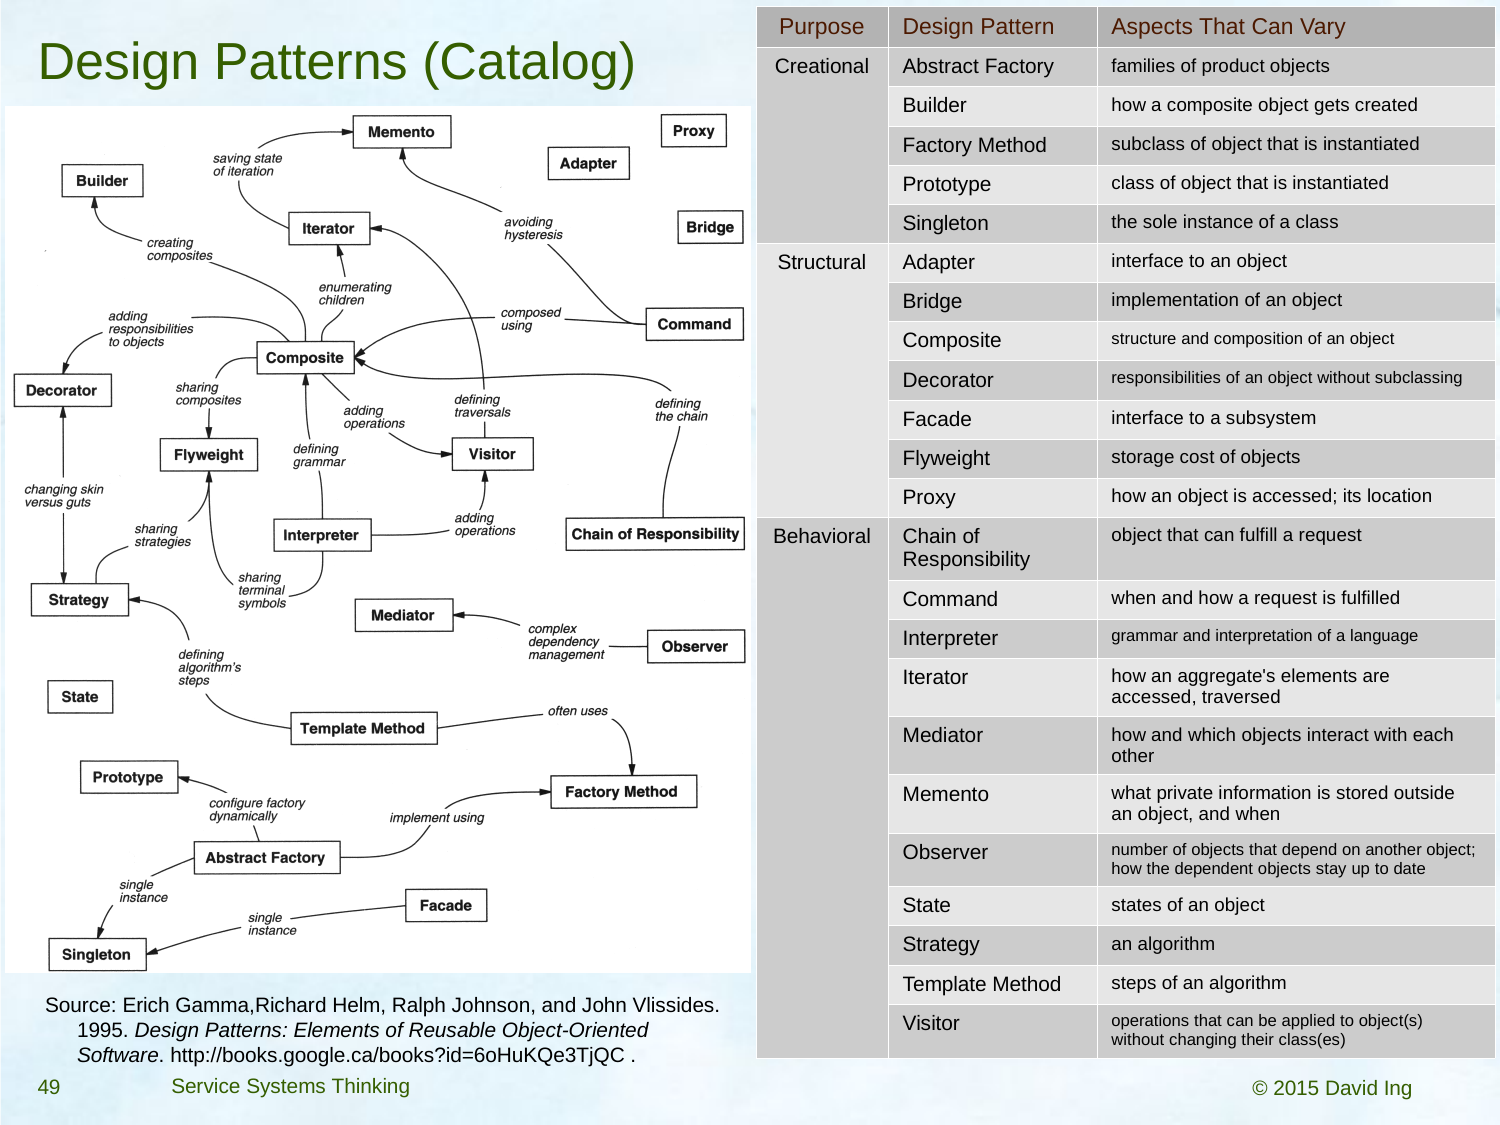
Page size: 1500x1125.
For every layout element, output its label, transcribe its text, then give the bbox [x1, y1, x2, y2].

table_cell interface to a subsystem [1098, 401, 1495, 439]
title Design Patterns (Catalog) [37, 37, 756, 152]
table_cell object that can fulfill a request [1098, 518, 1495, 580]
table_cell Memento [889, 775, 1097, 833]
table_cell Strategy [889, 926, 1097, 965]
text_box Source: Erich Gamma,Richard Helm, Ralph Johnson, and John Vlissides. 1995. Design Patterns: Elements of Reusable Object-Oriented Software. http://books.google.ca/books?id=6oHuKQe3TjQC . [30, 984, 756, 1075]
table_cell operations that can be applied to object(s) without changing their class(es) [1098, 1005, 1495, 1058]
table_cell how an object is accessed; its location [1098, 479, 1495, 517]
table_cell Prototype [889, 166, 1097, 204]
table_cell State [889, 887, 1097, 925]
table_cell Facade [889, 401, 1097, 439]
table_cell Iterator [889, 659, 1097, 716]
table_cell storage cost of objects [1098, 440, 1495, 478]
table_cell Interpreter [889, 620, 1097, 658]
table_cell Behavioral [757, 518, 888, 1058]
table_cell an algorithm [1098, 926, 1495, 965]
picture [0, 0, 1500, 1125]
table_header Aspects That Can Vary [1098, 7, 1495, 47]
table_cell Command [889, 581, 1097, 619]
table_cell the sole instance of a class [1098, 205, 1495, 243]
table_cell Adapter [889, 244, 1097, 282]
table_cell Visitor [889, 1005, 1097, 1058]
table_cell what private information is stored outside an object, and when [1098, 775, 1495, 833]
table_cell how an aggregate's elements are accessed, traversed [1098, 659, 1495, 716]
table_cell class of object that is instantiated [1098, 166, 1495, 204]
table_cell Composite [889, 322, 1097, 360]
table_cell Mediator [889, 717, 1097, 774]
table_cell Observer [889, 834, 1097, 886]
table_cell responsibilities of an object without subclassing [1098, 361, 1495, 400]
table_cell subclass of object that is instantiated [1098, 127, 1495, 165]
table_cell Creational [757, 48, 888, 243]
table_cell interface to an object [1098, 244, 1495, 282]
table_cell number of objects that depend on another object; how the dependent objects stay up to date [1098, 834, 1495, 886]
table_cell Factory Method [889, 127, 1097, 165]
table_cell Bridge [889, 283, 1097, 321]
table_cell Decorator [889, 361, 1097, 400]
table_cell how and which objects interact with each other [1098, 717, 1495, 774]
table_cell Abstract Factory [889, 48, 1097, 86]
table_cell steps of an algorithm [1098, 966, 1495, 1004]
table_cell states of an object [1098, 887, 1495, 925]
table_cell Proxy [889, 479, 1097, 517]
table_cell Template Method [889, 966, 1097, 1004]
table_cell implementation of an object [1098, 283, 1495, 321]
table_cell when and how a request is fulfilled [1098, 581, 1495, 619]
table_cell Structural [757, 244, 888, 517]
table_cell families of product objects [1098, 48, 1495, 86]
table_header Design Pattern [889, 7, 1097, 47]
table_cell Singleton [889, 205, 1097, 243]
table_cell structure and composition of an object [1098, 322, 1495, 360]
table_cell Builder [889, 87, 1097, 126]
table_cell how a composite object gets created [1098, 87, 1495, 126]
table_cell grammar and interpretation of a language [1098, 620, 1495, 658]
table_cell Chain of Responsibility [889, 518, 1097, 580]
table_header Purpose [757, 7, 888, 47]
table_cell Flyweight [889, 440, 1097, 478]
